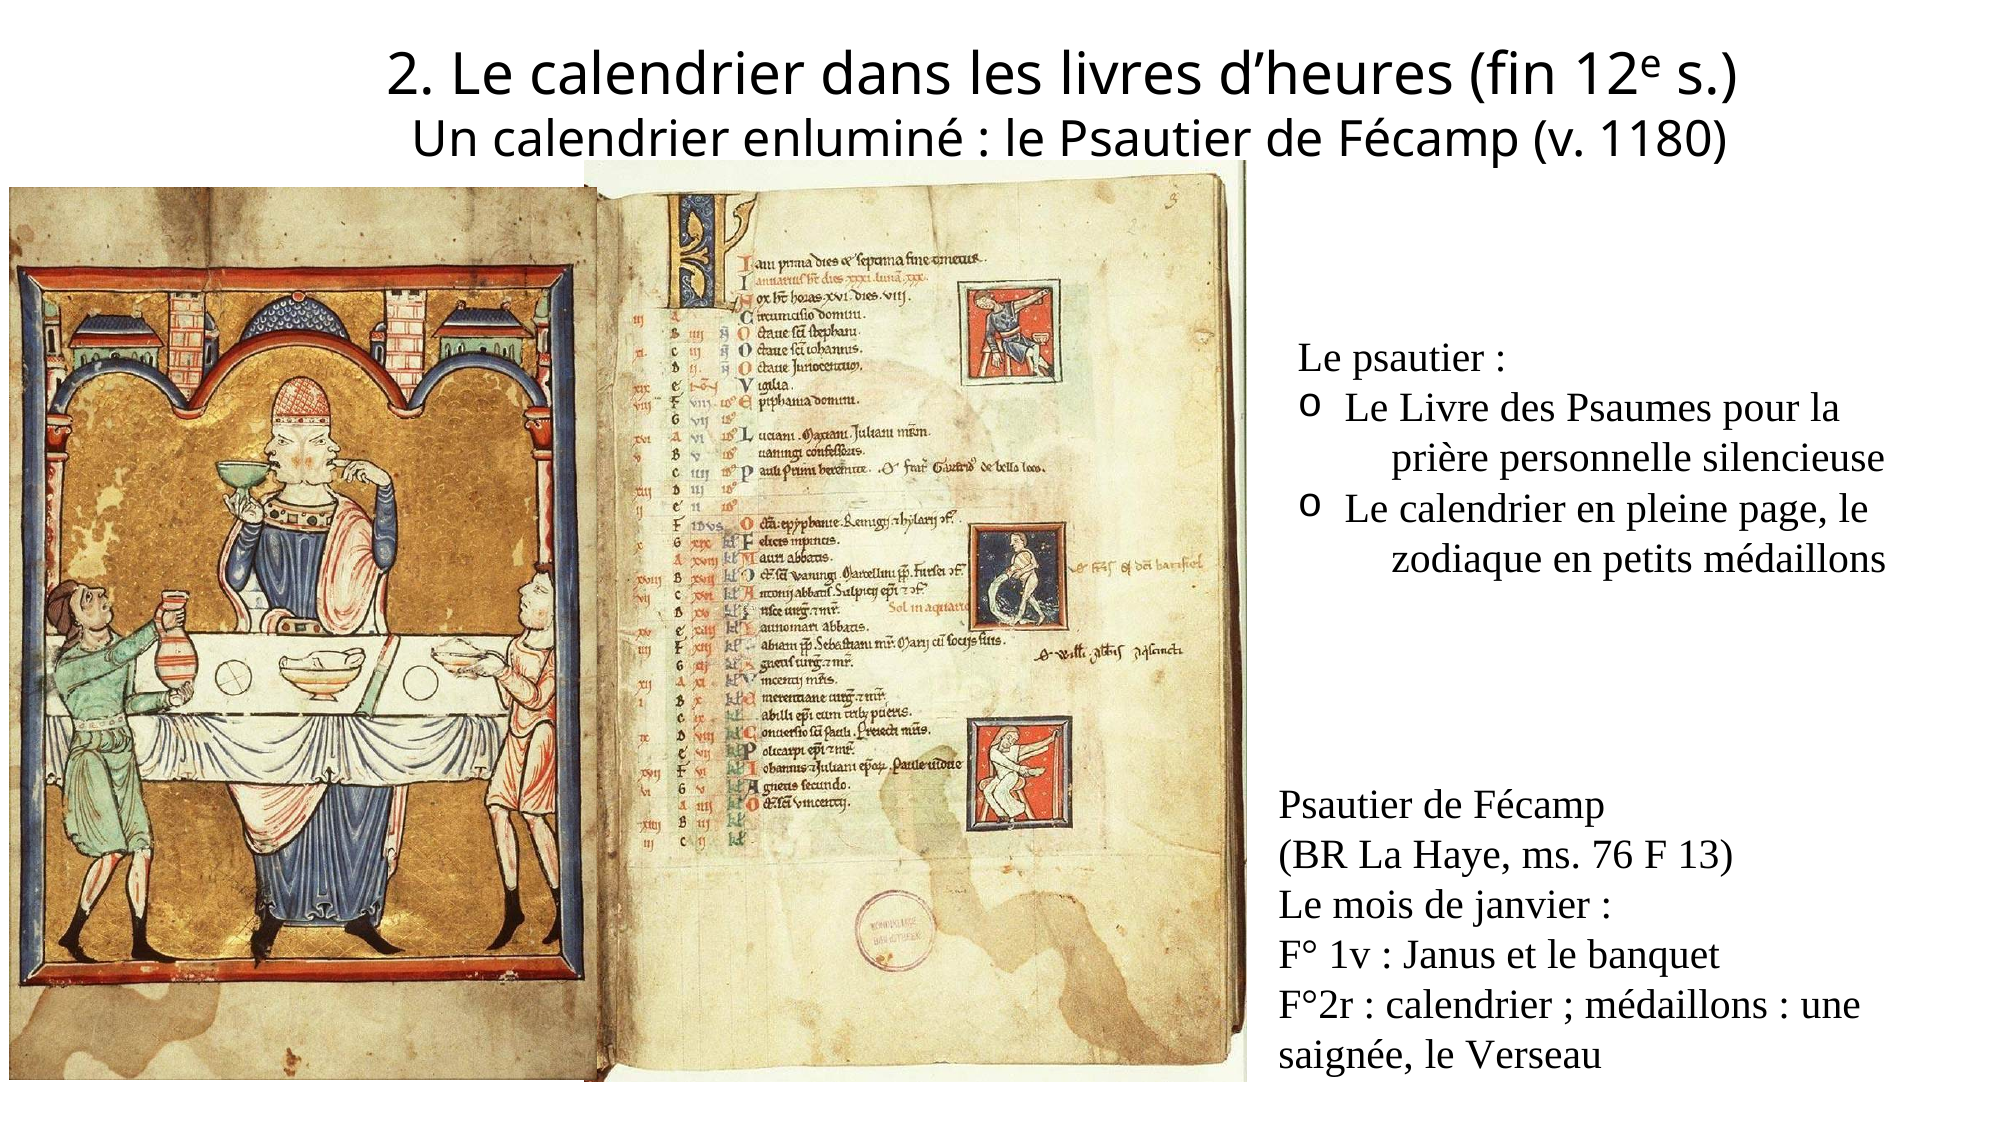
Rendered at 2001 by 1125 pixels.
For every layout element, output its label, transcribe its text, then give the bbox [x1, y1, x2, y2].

text_box Psautier de Fécamp (BR La Haye, ms. 76 F 13) Le mois de janvier : F° 1v : Janus et le banquet F°2r : calendrier ; médaillons : une saignée, le Verseau [1263, 768, 1991, 1087]
text_box 2. Le calendrier dans les livres d’heures (fin 12e s.) Un calendrier enluminé : le Psautier de Fécamp (v. 1180) [372, 29, 1768, 174]
picture [9, 161, 1247, 1082]
text_box Le psautier : Le Livre des Psaumes pour la prière personnelle silencieuse Le calendrier en pleine page, le zodiaque en petits médaillons [1282, 322, 1945, 591]
